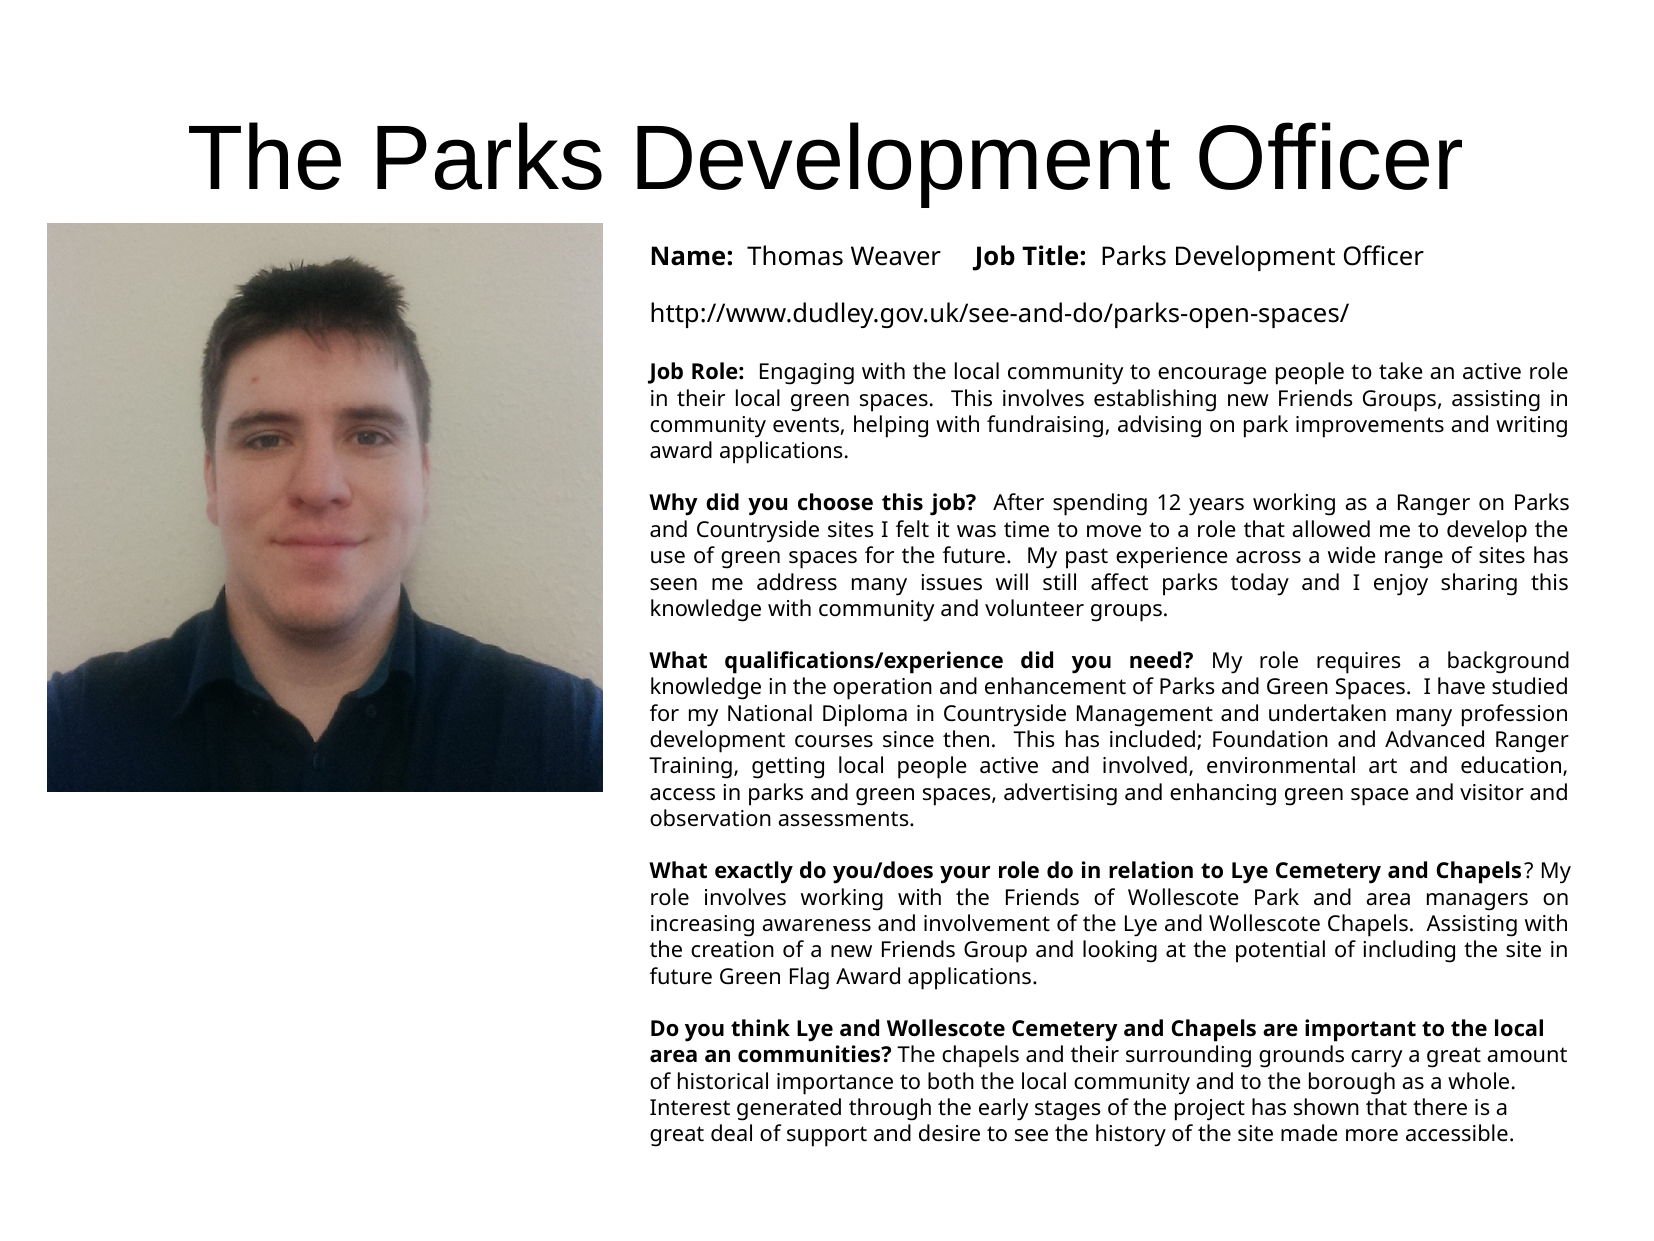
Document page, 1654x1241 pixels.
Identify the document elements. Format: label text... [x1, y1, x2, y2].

title The Parks Development Officer [82, 49, 1571, 257]
picture [47, 223, 603, 792]
list Name: Thomas Weaver Job Title: Parks Development Officer http://www.dudley.gov.uk/see-and-do/parks-open-spaces/ Job Role: Engaging with the local community to encourage people to take an active role in their local green spaces. This involves establishing new Friends Groups, assisting in community events, helping with fundraising, advising on park improvements and writing award applications. Why did you choose this job? After spending 12 years working as a Ranger on Parks and Countryside sites I felt it was time to move to a role that allowed me to develop the use of green spaces for the future. My past experience across a wide range of sites has seen me address many issues will still affect parks today and I enjoy sharing this knowledge with community and volunteer groups. What qualifications/experience did you need? My role requires a background knowledge in the operation and enhancement of Parks and Green Spaces. I have studied for my National Diploma in Countryside Management and undertaken many profession development courses since then. This has included; Foundation and Advanced Ranger Training, getting local people active and involved, environmental art and education, access in parks and green spaces, advertising and enhancing green space and visitor and observation assessments. What exactly do you/does your role do in relation to Lye Cemetery and Chapels? My role involves working with the Friends of Wollescote Park and area managers on increasing awareness and involvement of the Lye and Wollescote Chapels. Assisting with the creation of a new Friends Group and looking at the potential of including the site in future Green Flag Award applications. Do you think Lye and Wollescote Cemetery and Chapels are important to the local area an communities? The chapels and their surrounding grounds carry a great amount of historical importance to both the local community and to the borough as a whole. Interest generated through the early stages of the project has shown that there is a great deal of support and desire to see the history of the site made more accessible. [649, 239, 1572, 1155]
